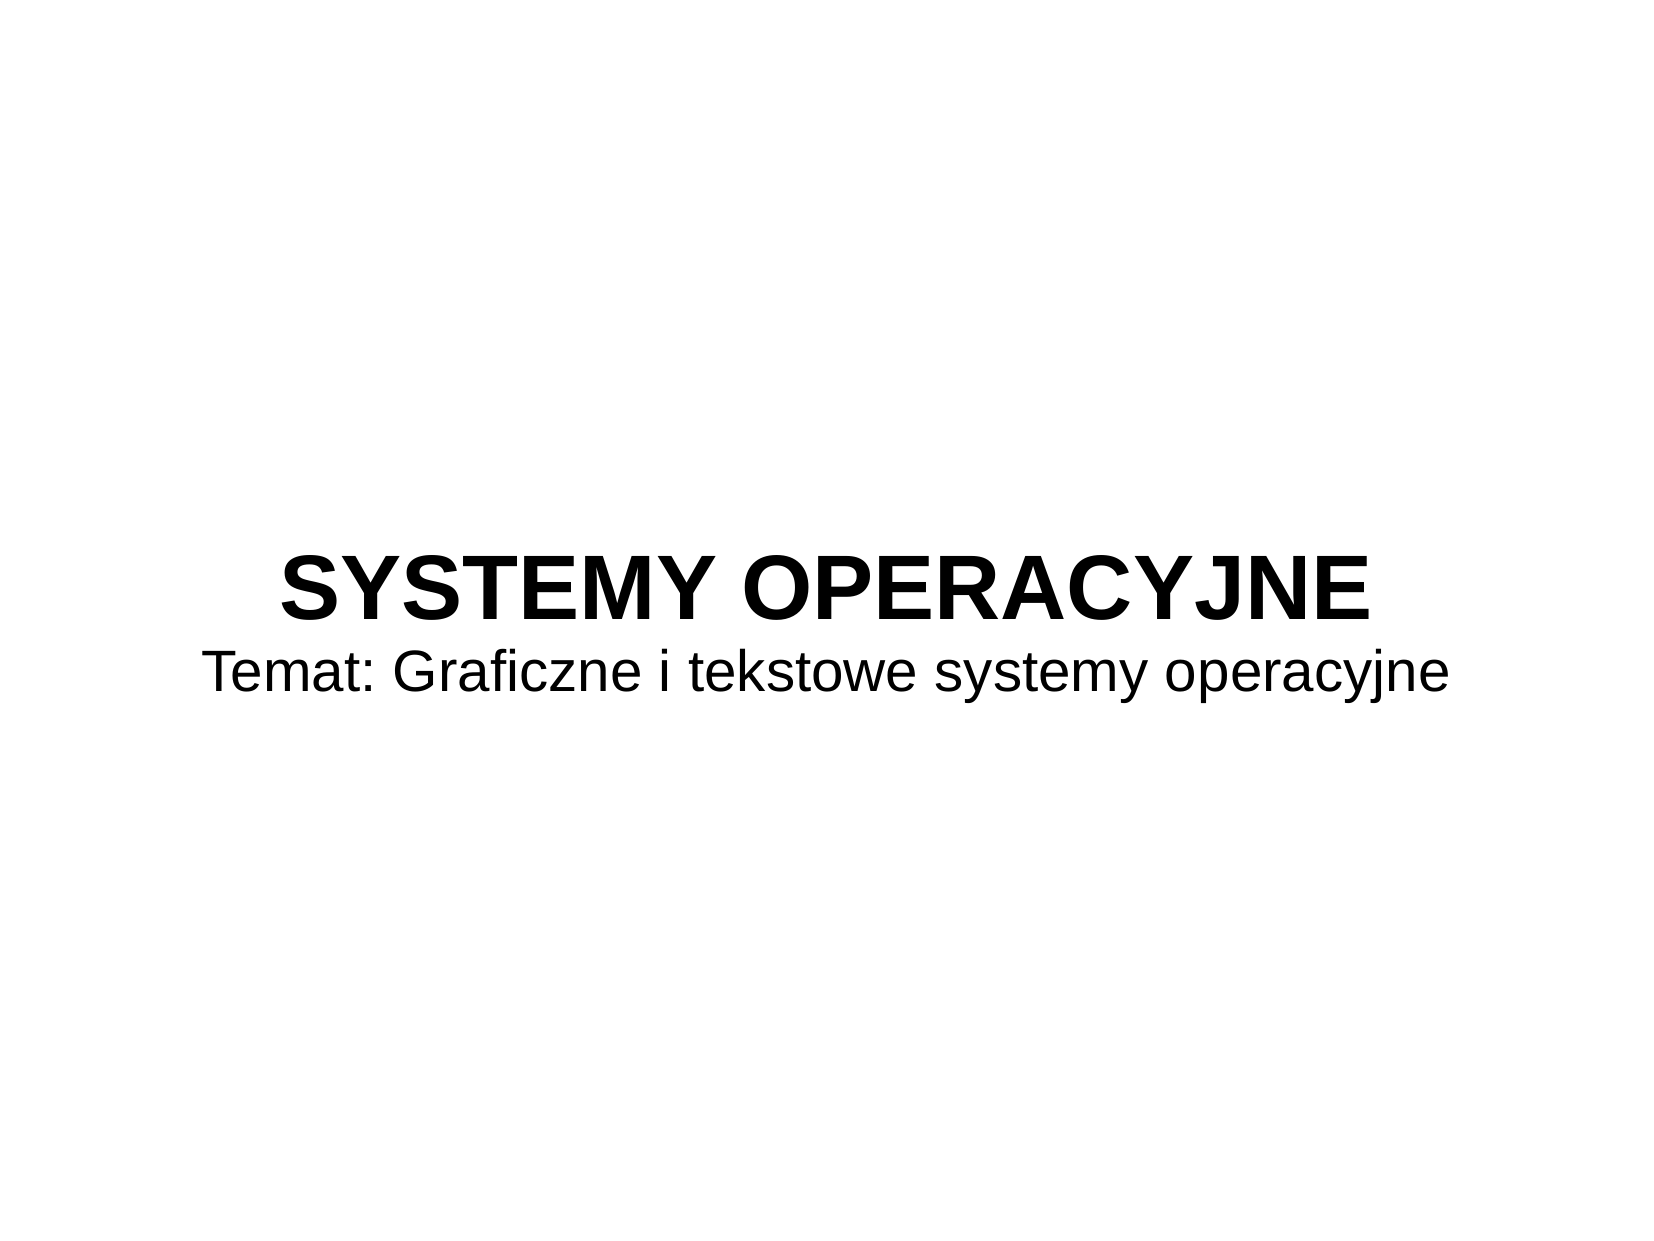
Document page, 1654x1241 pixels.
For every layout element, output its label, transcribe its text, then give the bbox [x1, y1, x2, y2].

title SYSTEMY OPERACYJNE Temat: Graficzne i tekstowe systemy operacyjne [82, 516, 1571, 724]
